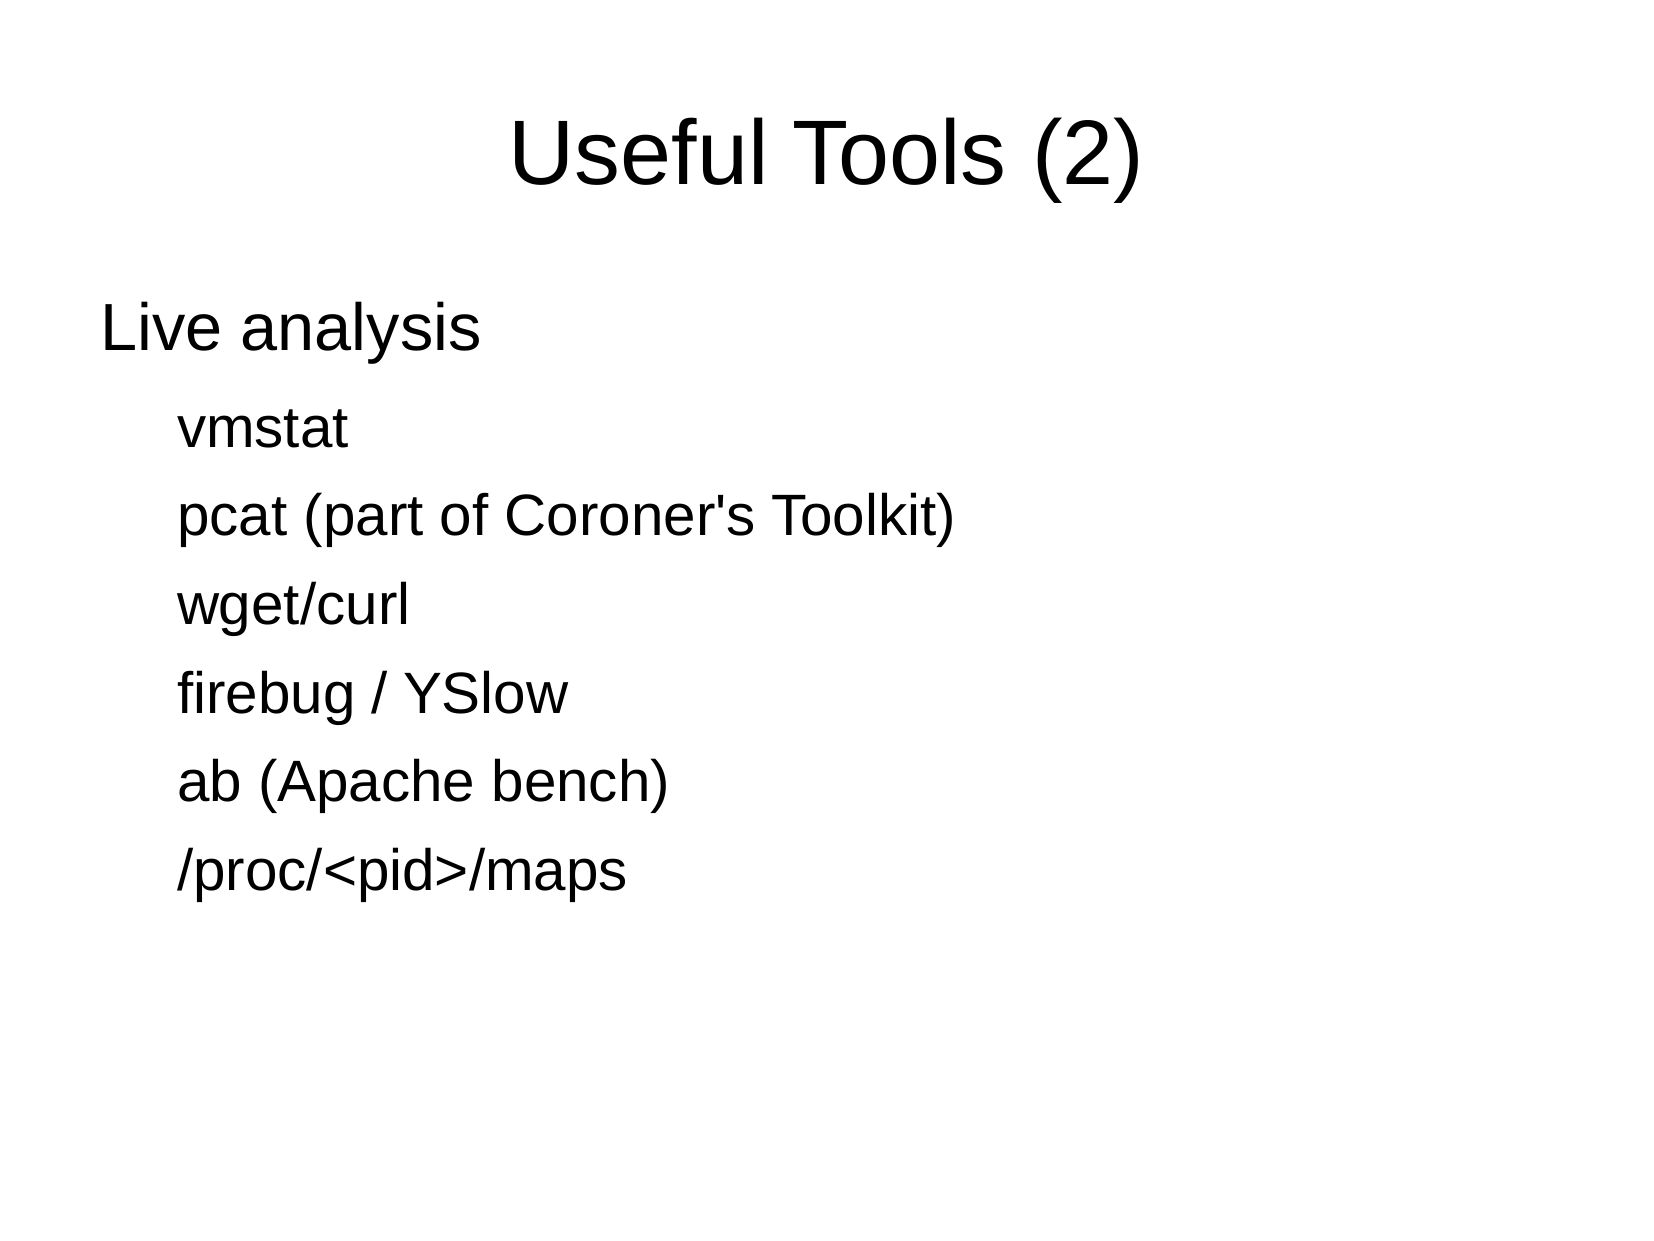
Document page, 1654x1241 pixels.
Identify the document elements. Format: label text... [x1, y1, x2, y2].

list Live analysis vmstat pcat (part of Coroner's Toolkit) wget/curl firebug / YSlow ab (Apache bench) /proc/<pid>/maps [82, 290, 1571, 1109]
title Useful Tools (2) [82, 49, 1571, 257]
